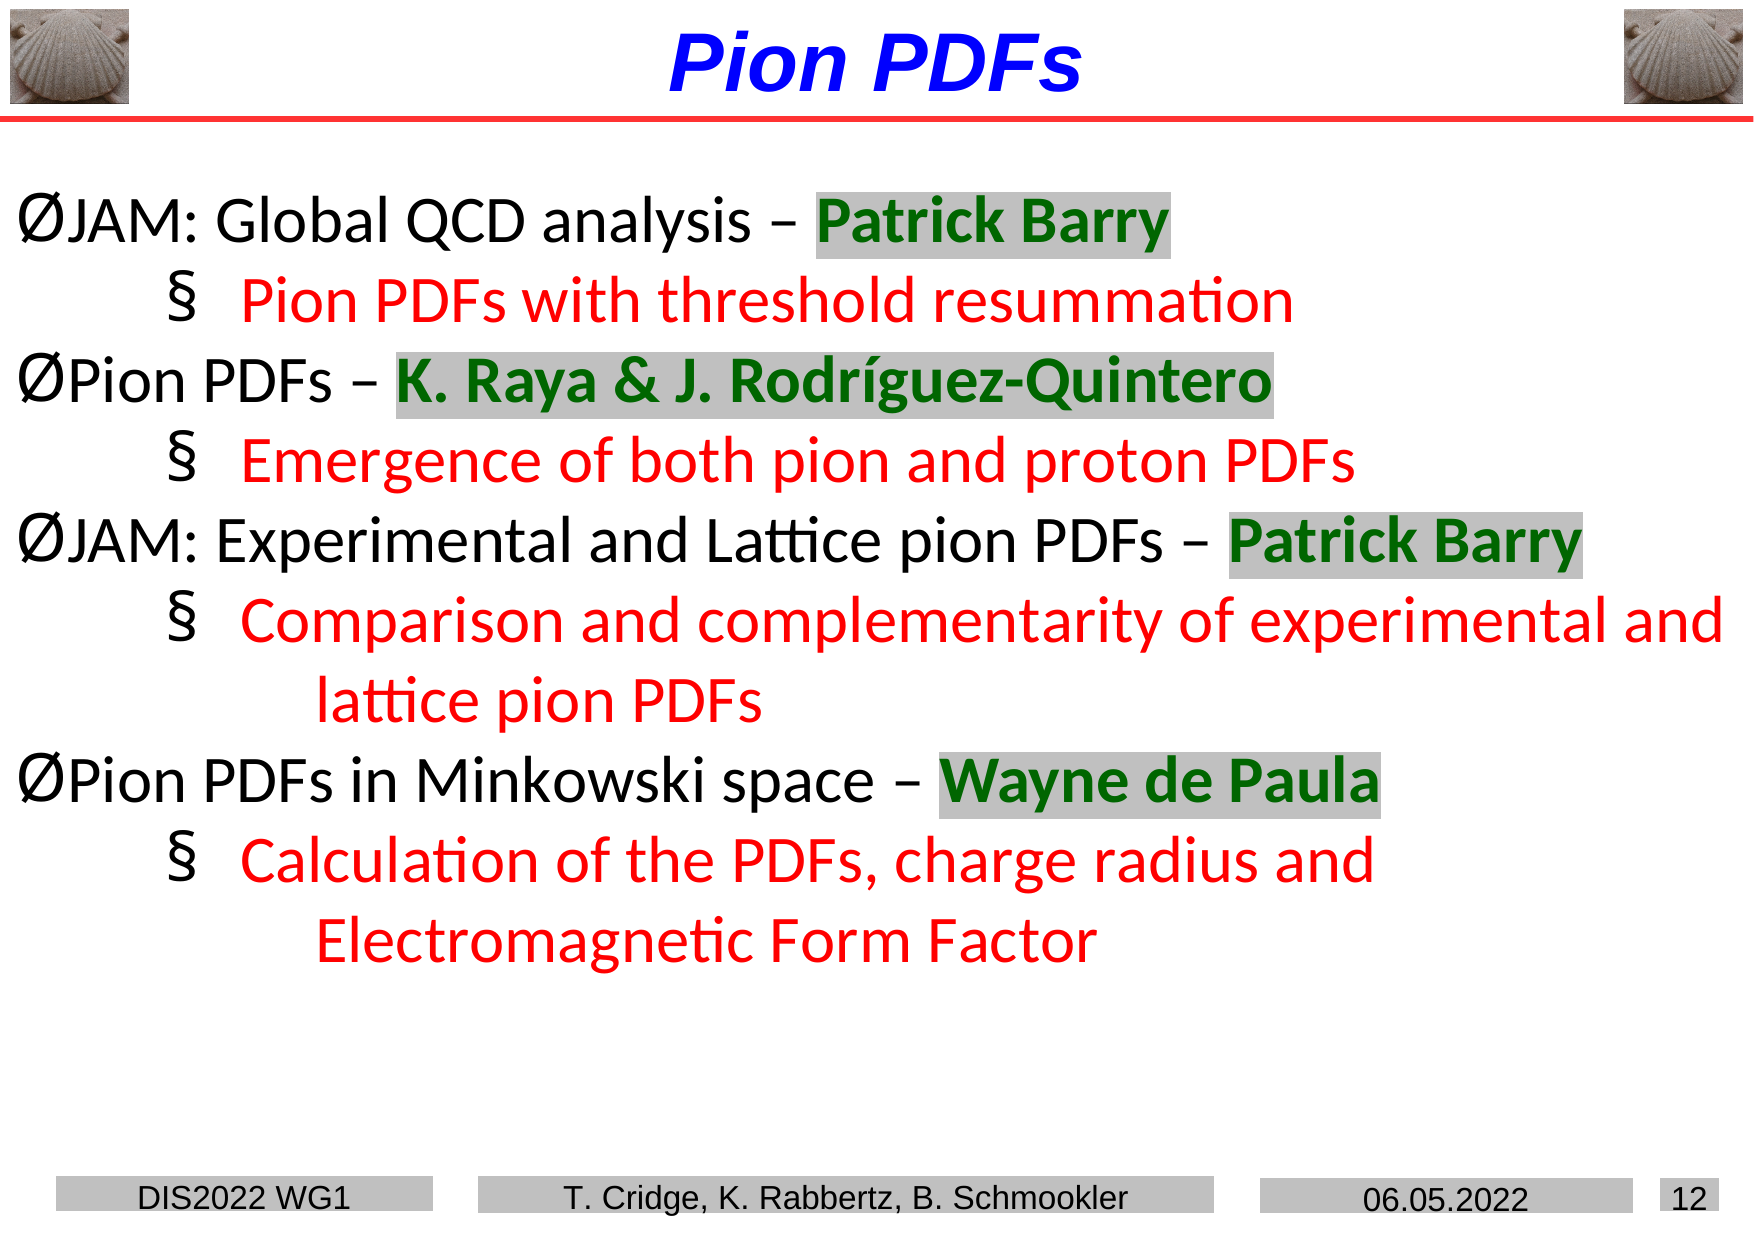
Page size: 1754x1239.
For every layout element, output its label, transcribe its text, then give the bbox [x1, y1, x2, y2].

picture [10, 9, 124, 104]
text_box JAM: Global QCD analysis – Patrick Barry Pion PDFs with threshold resummation Pion PDFs – K. Raya & J. Rodríguez-Quintero Emergence of both pion and proton PDFs JAM: Experimental and Lattice pion PDFs – Patrick Barry Comparison and complementarity of experimental and lattice pion PDFs Pion PDFs in Minkowski space – Wayne de Paula Calculation of the PDFs, charge radius and Electromagnetic Form Factor [0, 168, 1754, 992]
picture [1630, 9, 1743, 104]
title Pion PDFs [124, 7, 1630, 109]
